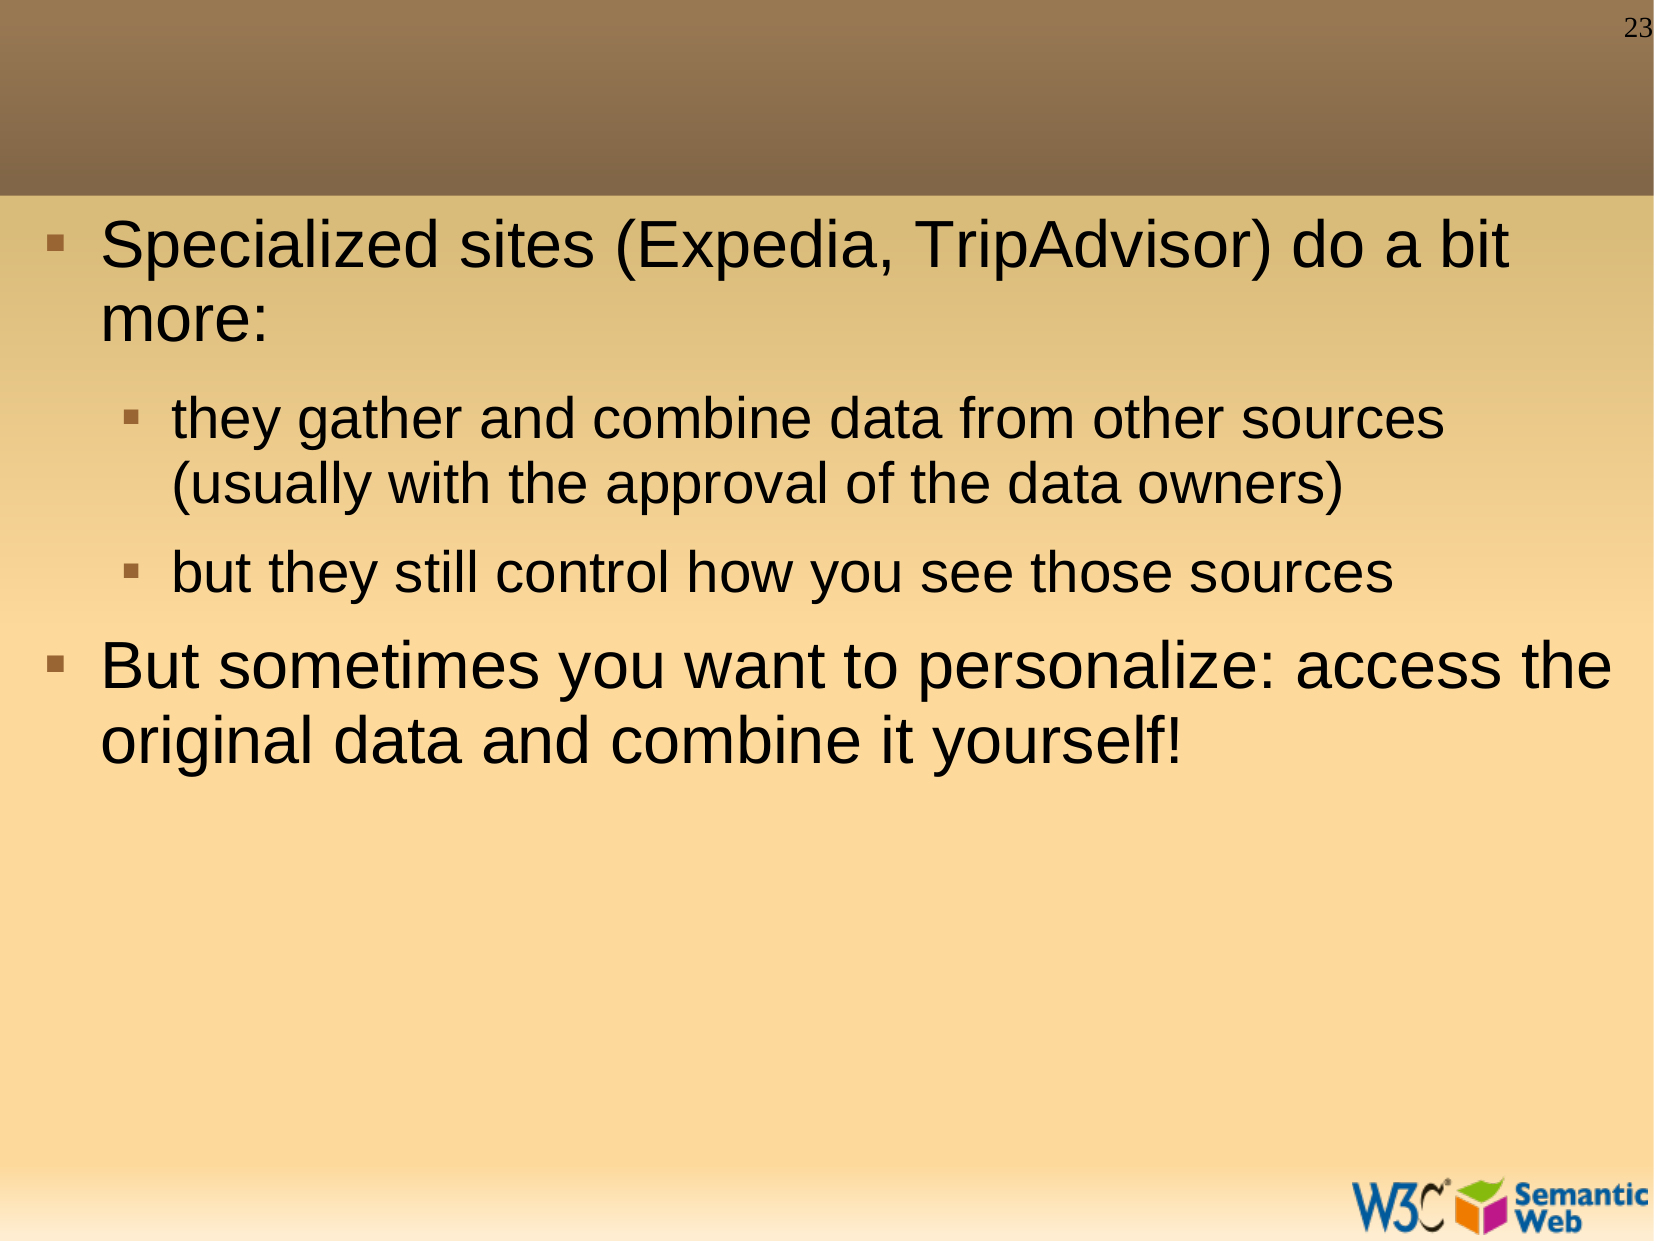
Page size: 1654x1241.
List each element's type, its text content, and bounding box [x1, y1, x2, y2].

list Specialized sites (Expedia, TripAdvisor) do a bit more: they gather and combine data from other sources (usually with the approval of the data owners) but they still control how you see those sources But sometimes you want to personalize: access the original data and combine it yourself! [29, 206, 1624, 1193]
picture [0, 0, 1654, 1241]
